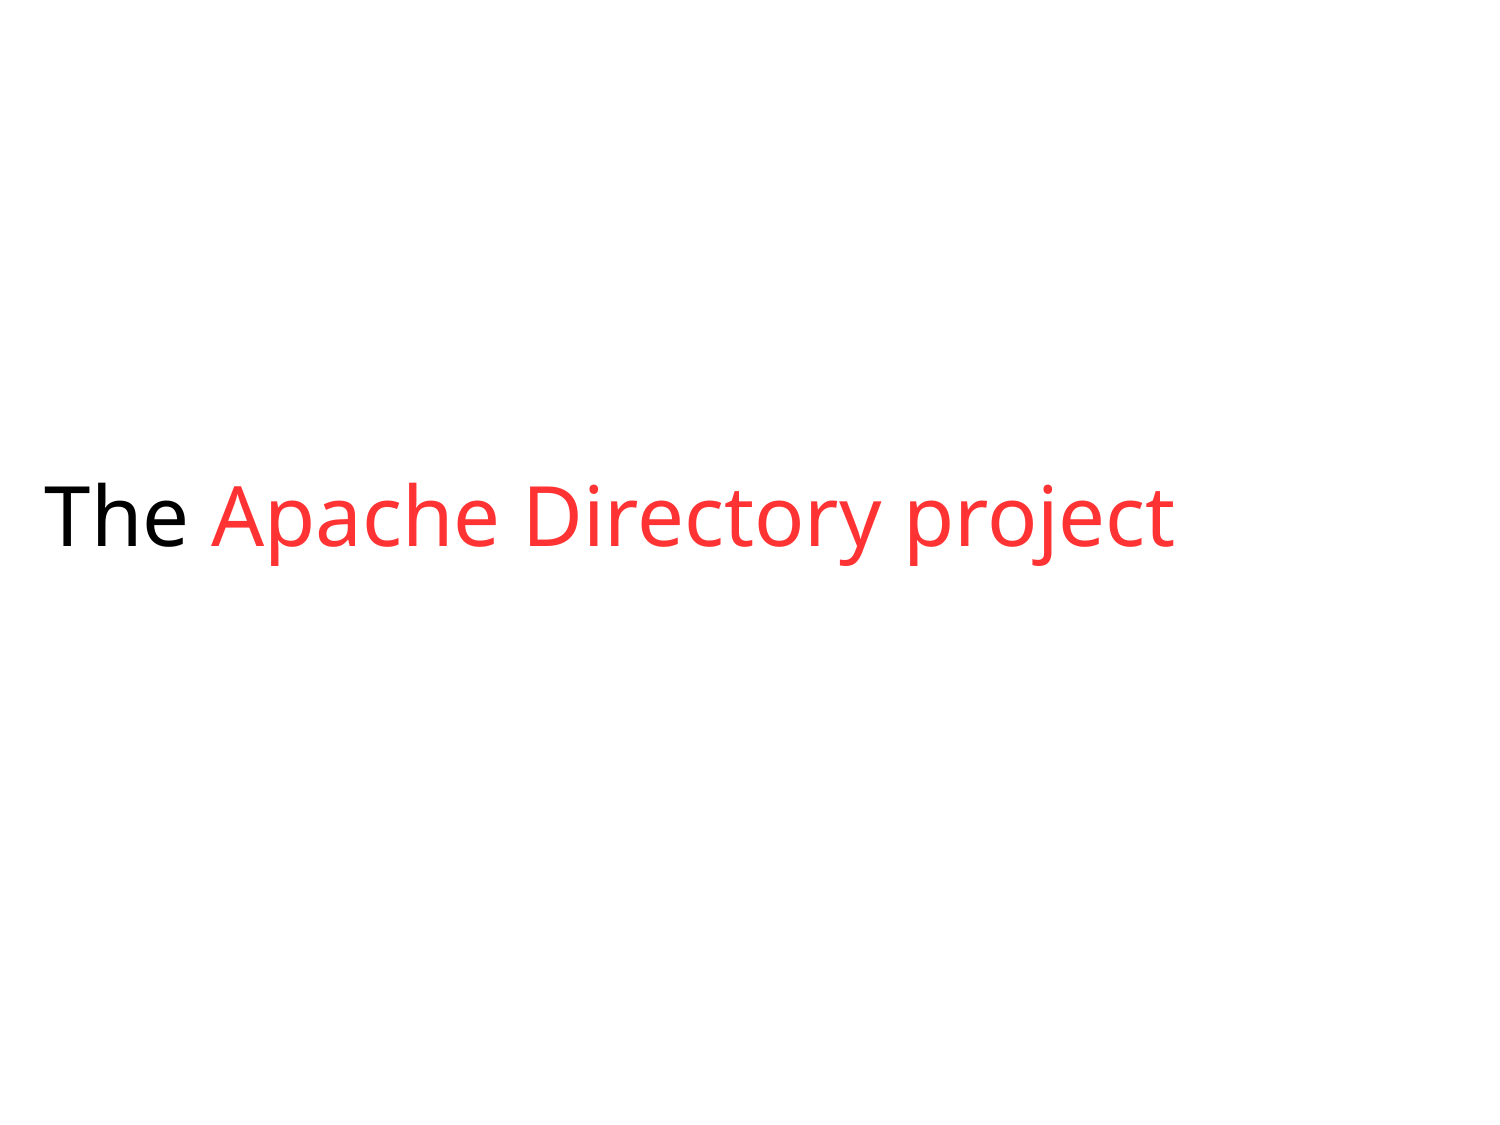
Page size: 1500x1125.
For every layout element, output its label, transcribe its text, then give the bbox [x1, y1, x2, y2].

text_box The Apache Directory project [30, 450, 1500, 781]
